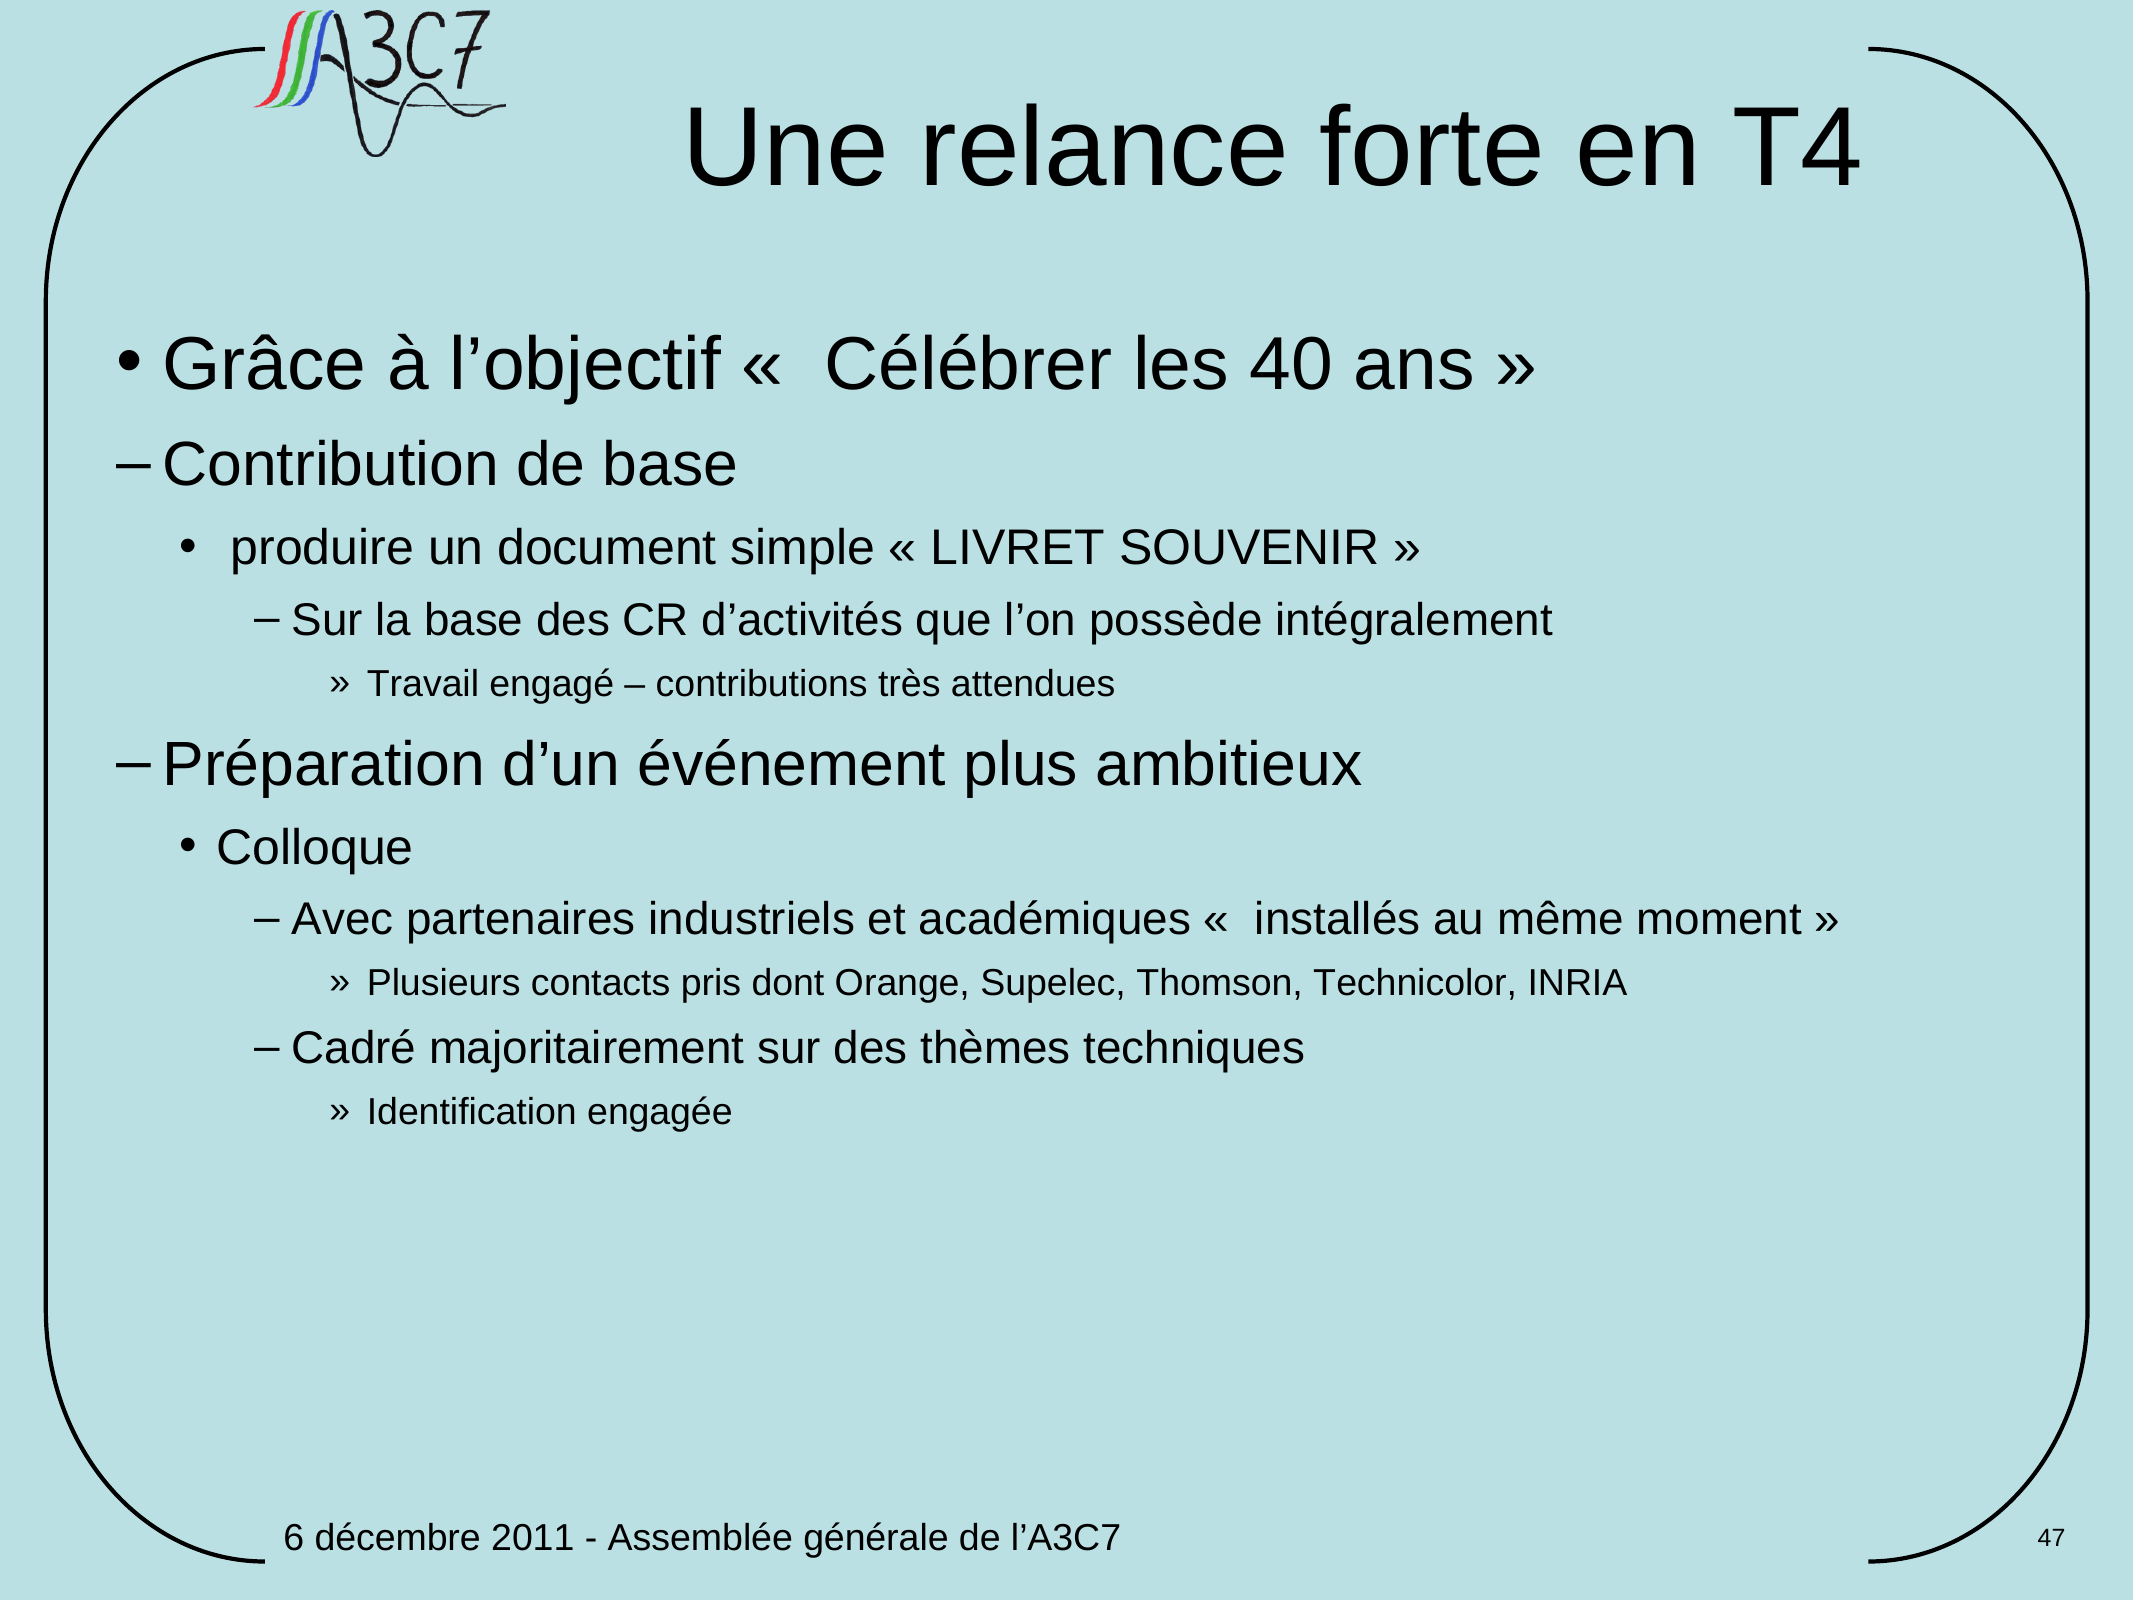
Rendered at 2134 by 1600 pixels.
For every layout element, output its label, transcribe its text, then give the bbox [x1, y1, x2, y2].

text_box Grâce à l’objectif « Célébrer les 40 ans » Contribution de base produire un document simple « LIVRET SOUVENIR » Sur la base des CR d’activités que l’on possède intégralement Travail engagé – contributions très attendues Préparation d’un événement plus ambitieux Colloque Avec partenaires industriels et académiques « installés au même moment » Plusieurs contacts pris dont Orange, Supelec, Thomson, Technicolor, INRIA Cadré majoritairement sur des thèmes techniques Identification engagée [106, 304, 2028, 1476]
picture [253, 10, 506, 157]
title Une relance forte en T4 [529, 64, 2027, 304]
text_box 6 décembre 2011 - Assemblée générale de l’A3C7 [274, 1512, 1131, 1558]
